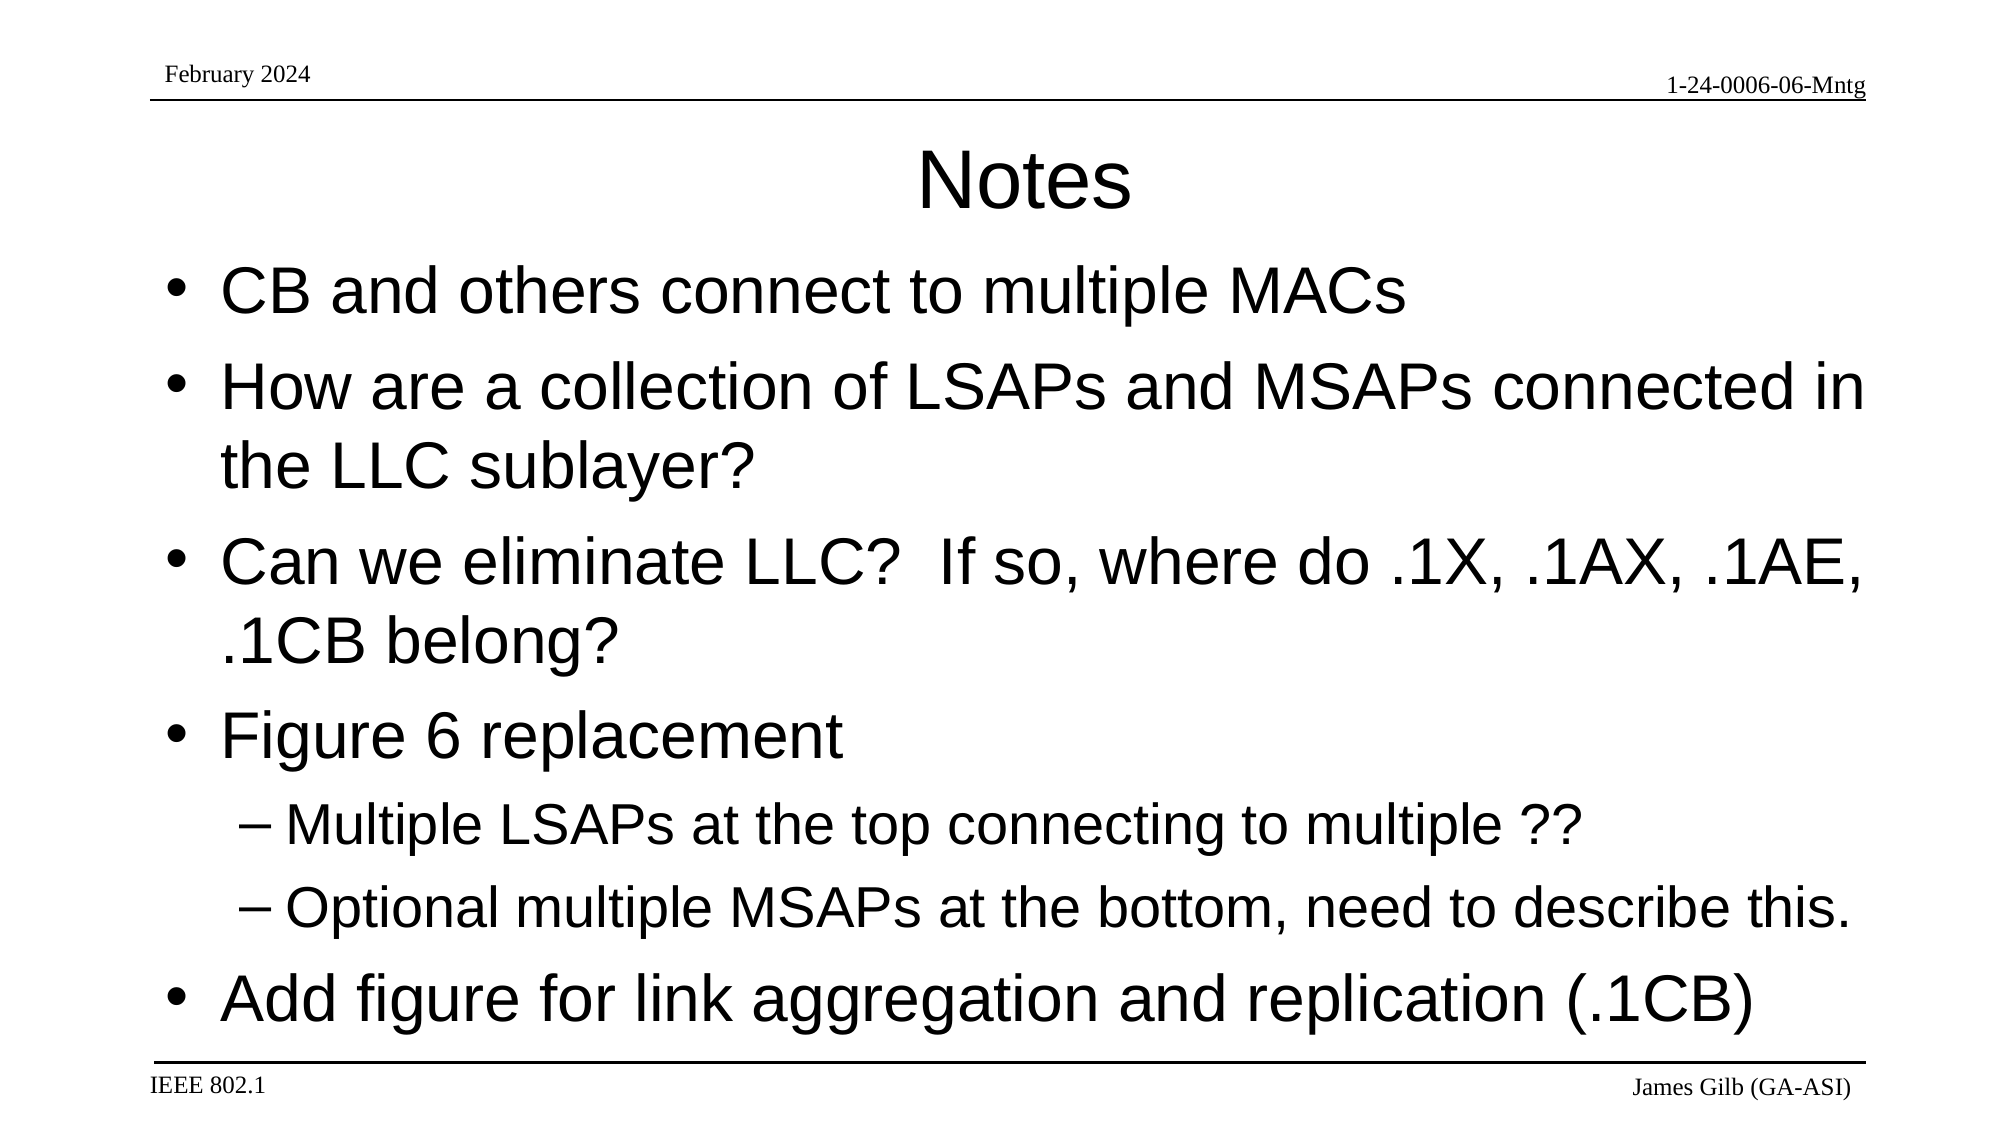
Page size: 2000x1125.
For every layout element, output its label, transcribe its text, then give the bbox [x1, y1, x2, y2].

list CB and others connect to multiple MACs How are a collection of LSAPs and MSAPs connected in the LLC sublayer? Can we eliminate LLC? If so, where do .1X, .1AX, .1AE, .1CB belong? Figure 6 replacement Multiple LSAPs at the top connecting to multiple ?? Optional multiple MSAPs at the bottom, need to describe this. Add figure for link aggregation and replication (.1CB) [149, 239, 1900, 1051]
title Notes [149, 112, 1900, 238]
